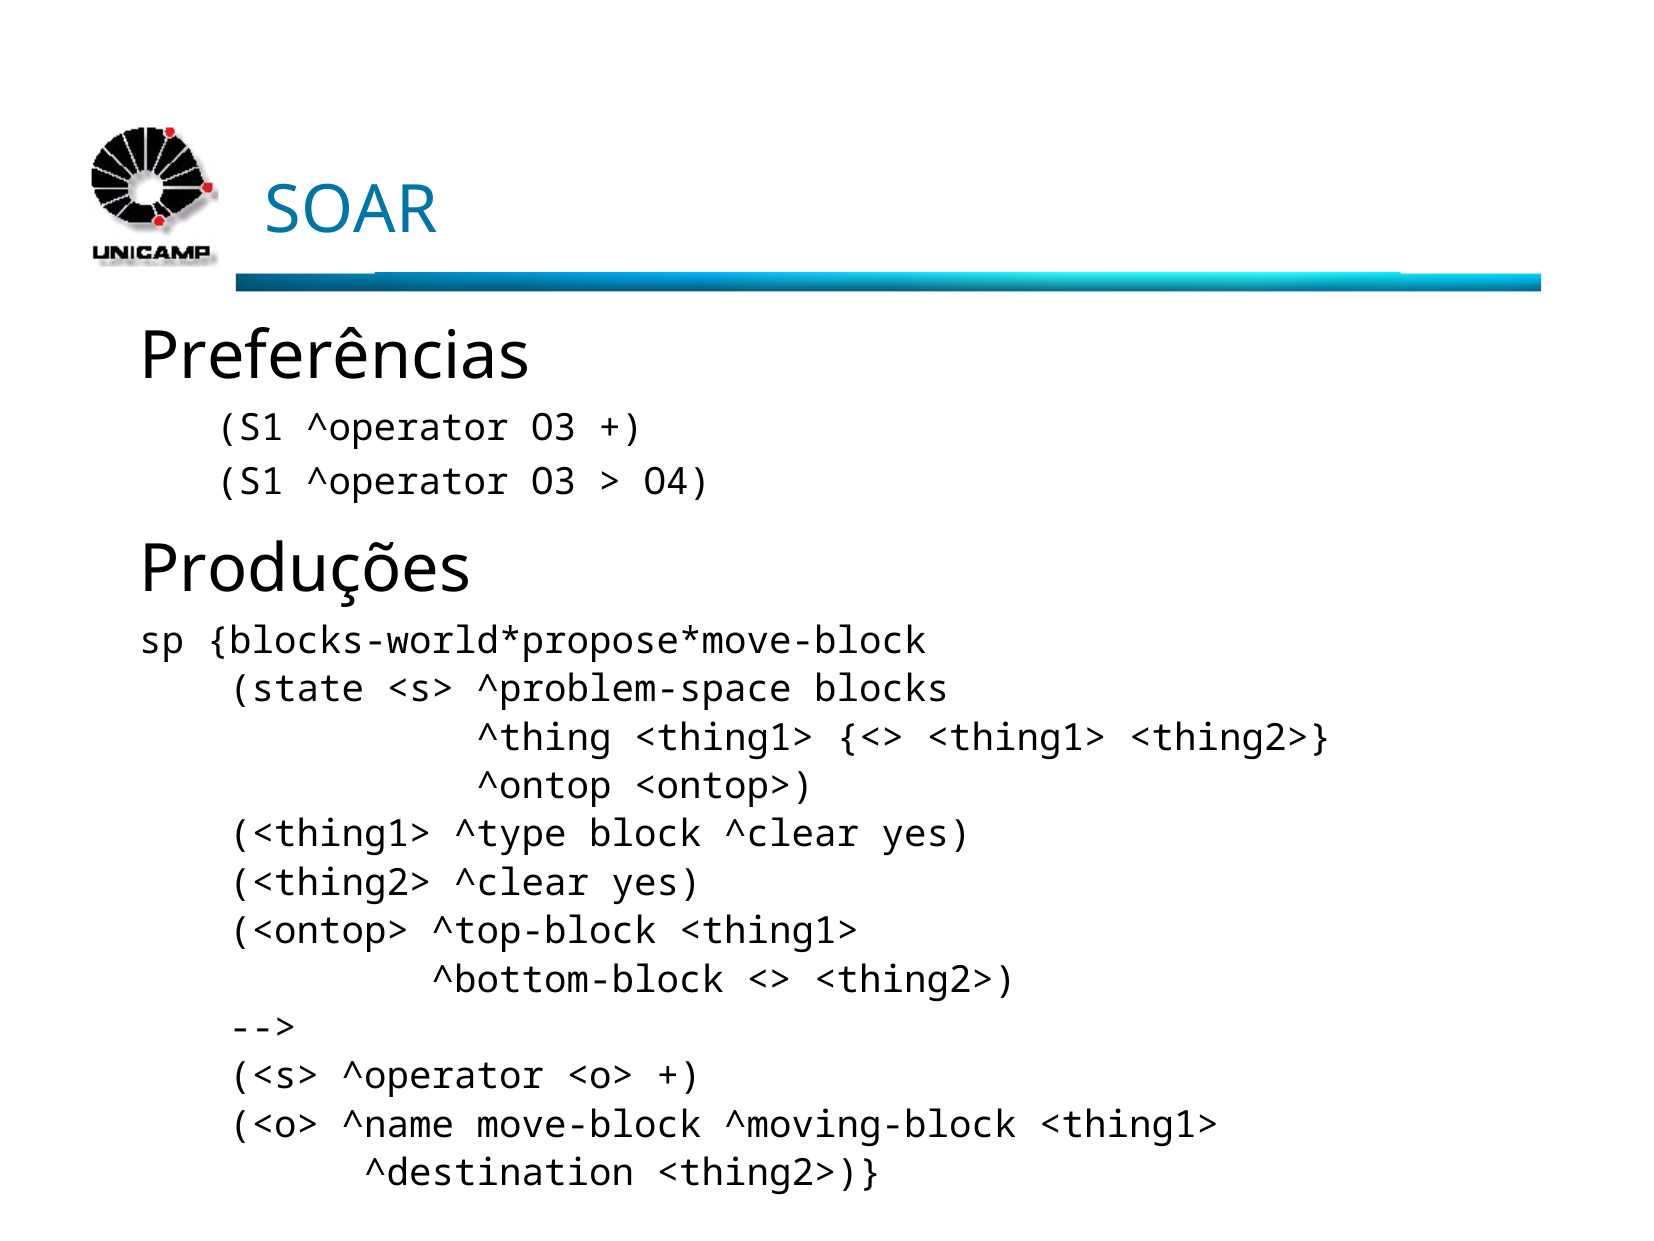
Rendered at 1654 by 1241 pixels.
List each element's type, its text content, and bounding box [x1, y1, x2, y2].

picture [125, 272, 1654, 295]
title SOAR [264, 57, 1534, 250]
list Preferências (S1 ^operator O3 +) (S1 ^operator O3 > O4) Produções sp {blocks-world*propose*move-block (state <s> ^problem-space blocks ^thing <thing1> {<> <thing1> <thing2>} ^ontop <ontop>) (<thing1> ^type block ^clear yes) (<thing2> ^clear yes) (<ontop> ^top-block <thing1> ^bottom-block <> <thing2>) --> (<s> ^operator <o> +) (<o> ^name move-block ^moving-block <thing1> ^destination <thing2>)} [121, 309, 1534, 1167]
